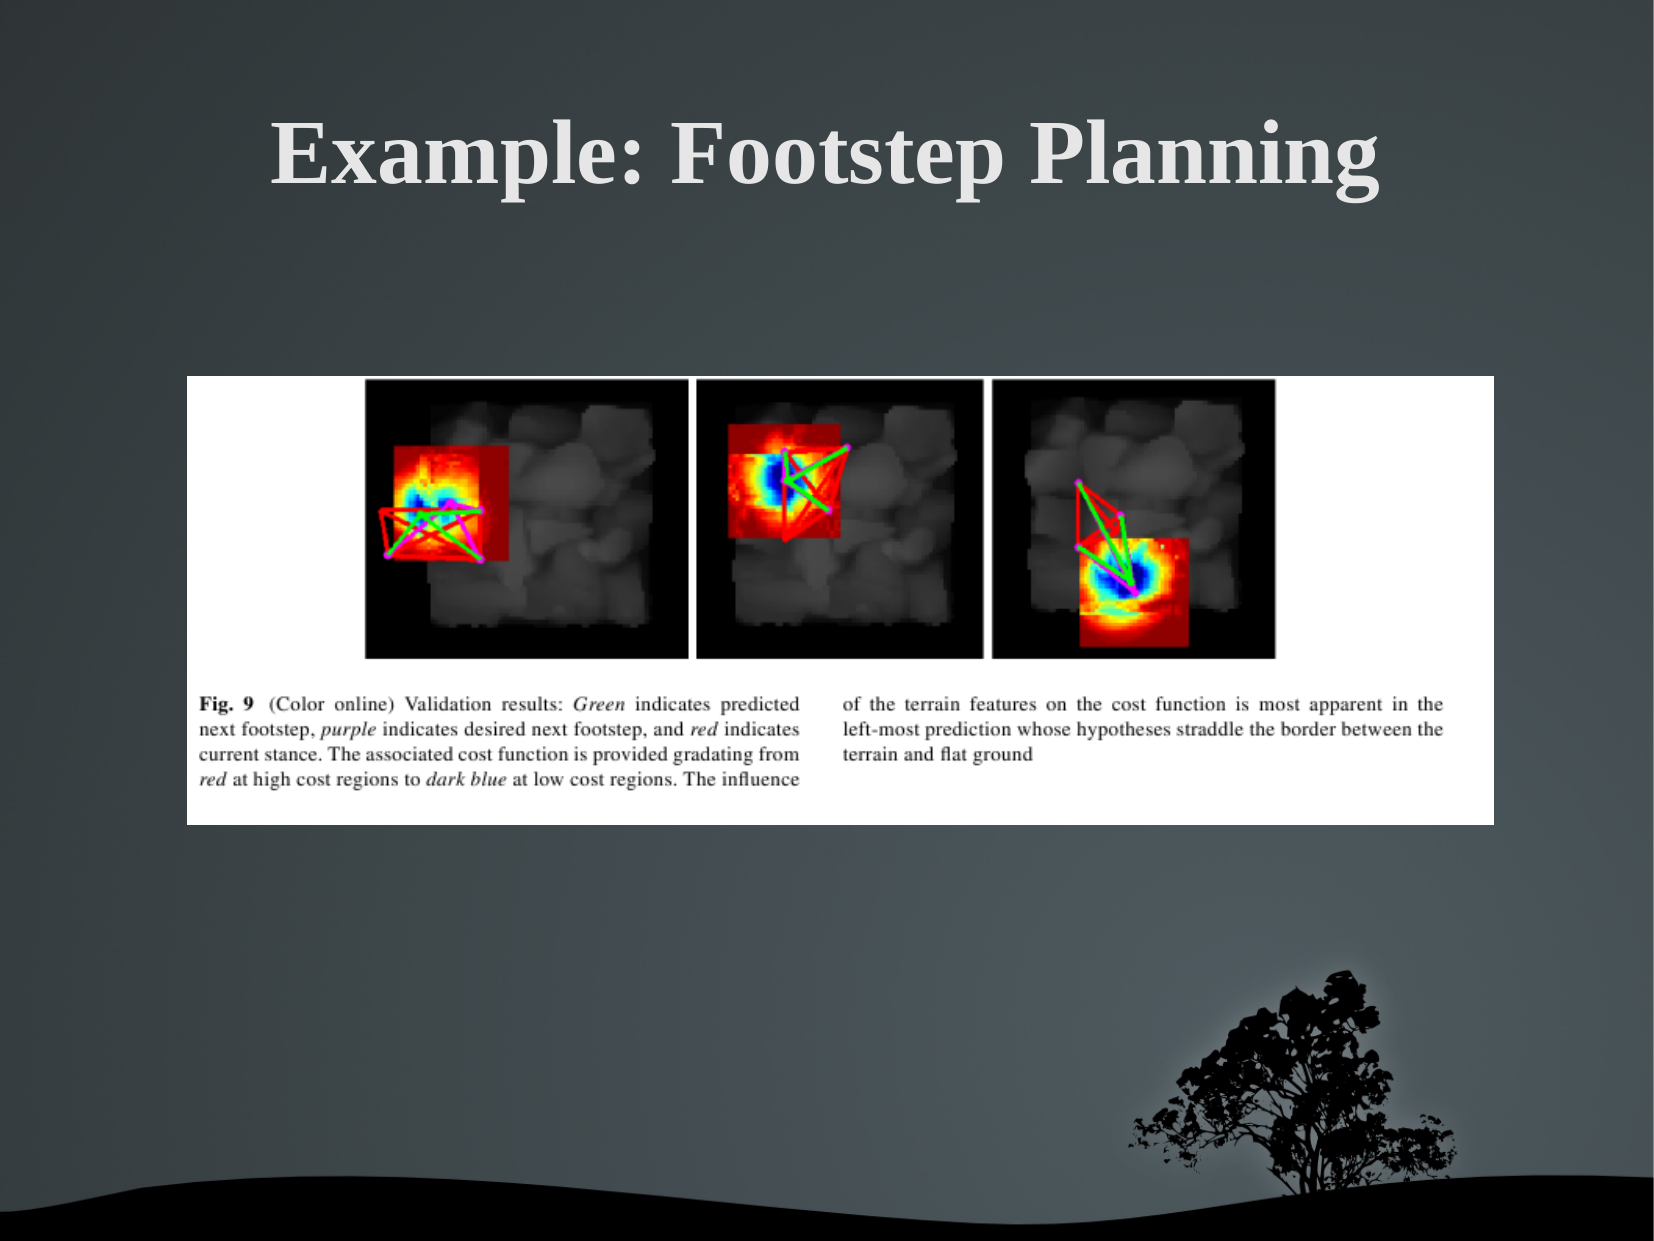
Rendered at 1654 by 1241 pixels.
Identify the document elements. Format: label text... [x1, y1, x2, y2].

title Example: Footstep Planning [82, 49, 1571, 257]
picture [0, 0, 1654, 1241]
